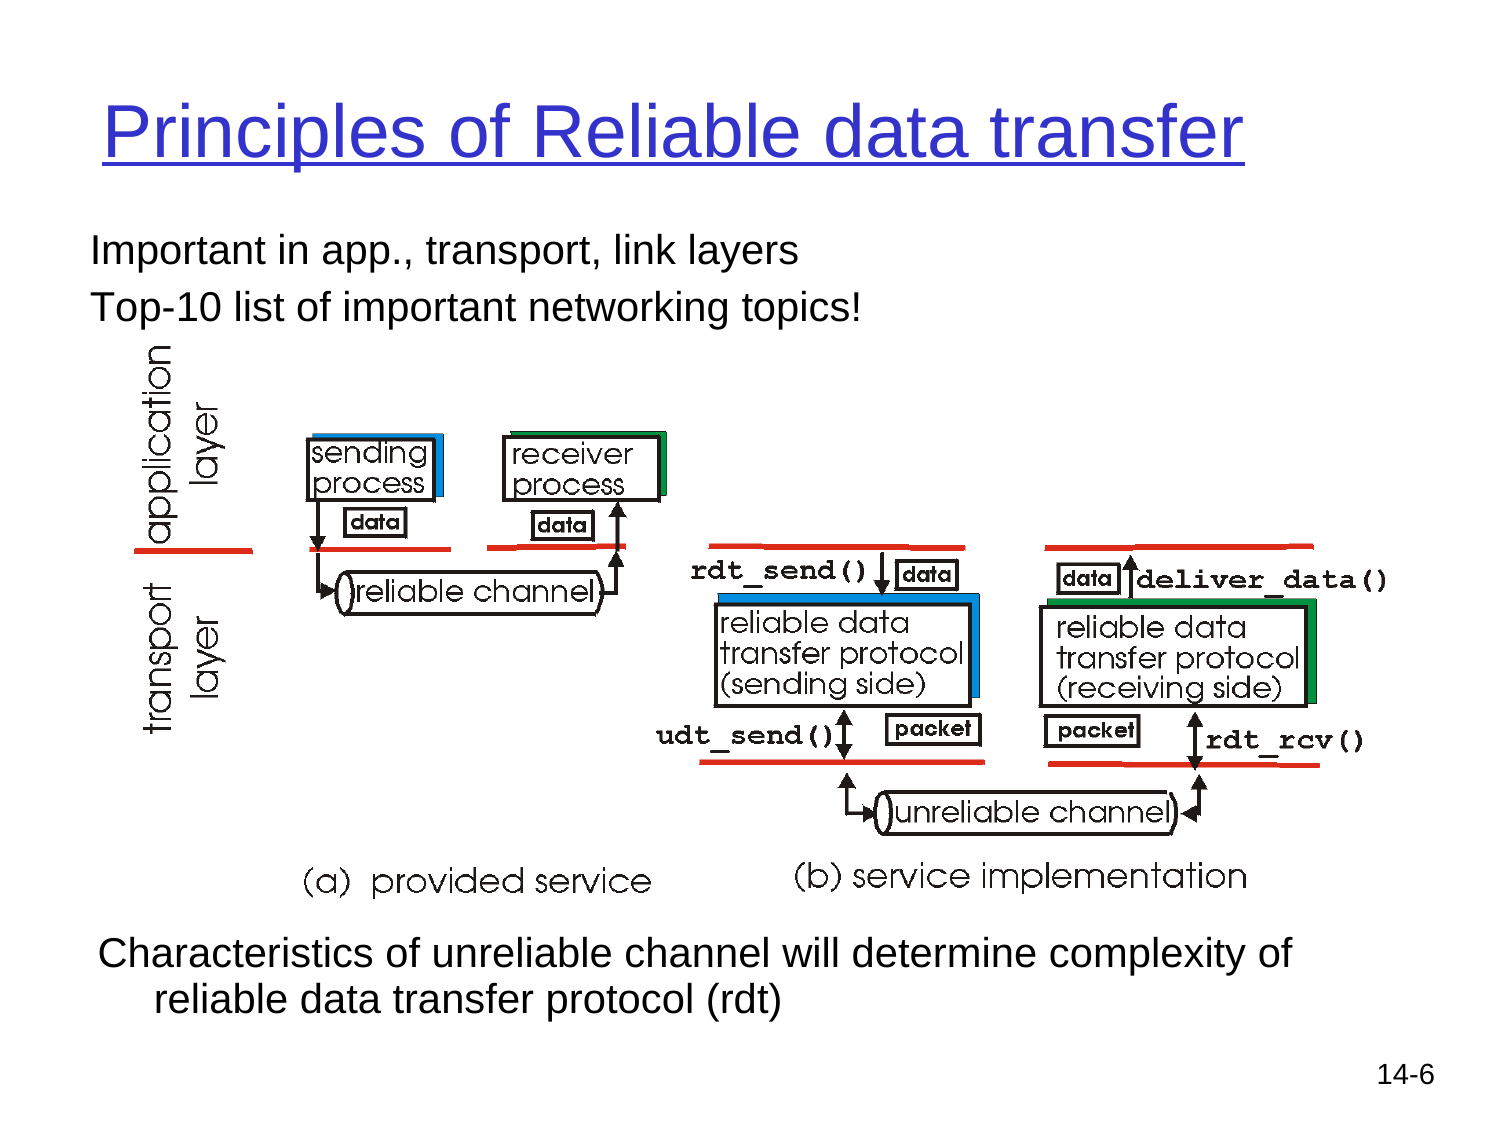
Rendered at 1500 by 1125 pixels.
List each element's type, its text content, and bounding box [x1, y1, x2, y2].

title Principles of Reliable data transfer [87, 37, 1363, 225]
list Important in app., transport, link layers Top-10 list of important networking topics! [74, 218, 1332, 395]
list Characteristics of unreliable channel will determine complexity of reliable data transfer protocol (rdt) [82, 921, 1360, 1031]
picture [134, 346, 1385, 899]
